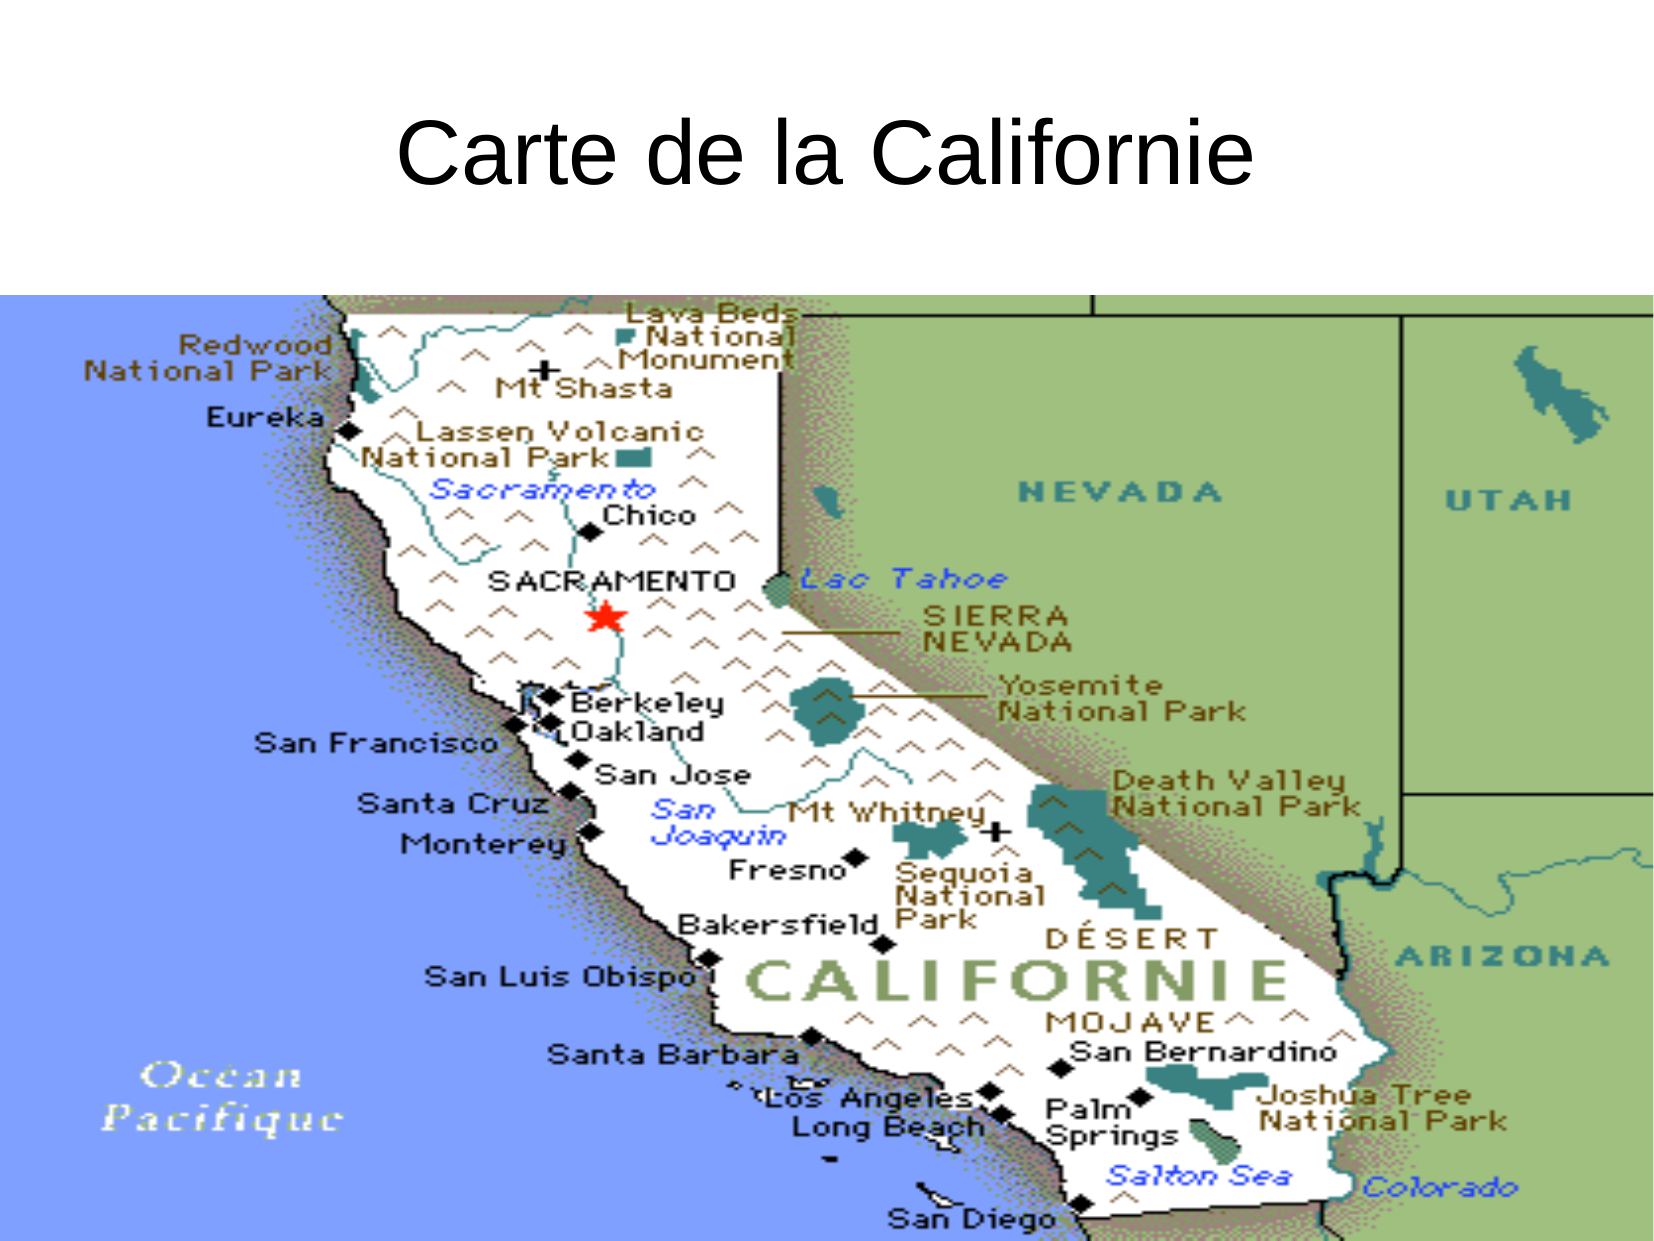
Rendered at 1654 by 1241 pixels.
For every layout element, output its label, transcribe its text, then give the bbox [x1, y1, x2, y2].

picture [0, 295, 1654, 1241]
title Carte de la Californie [82, 56, 1571, 250]
